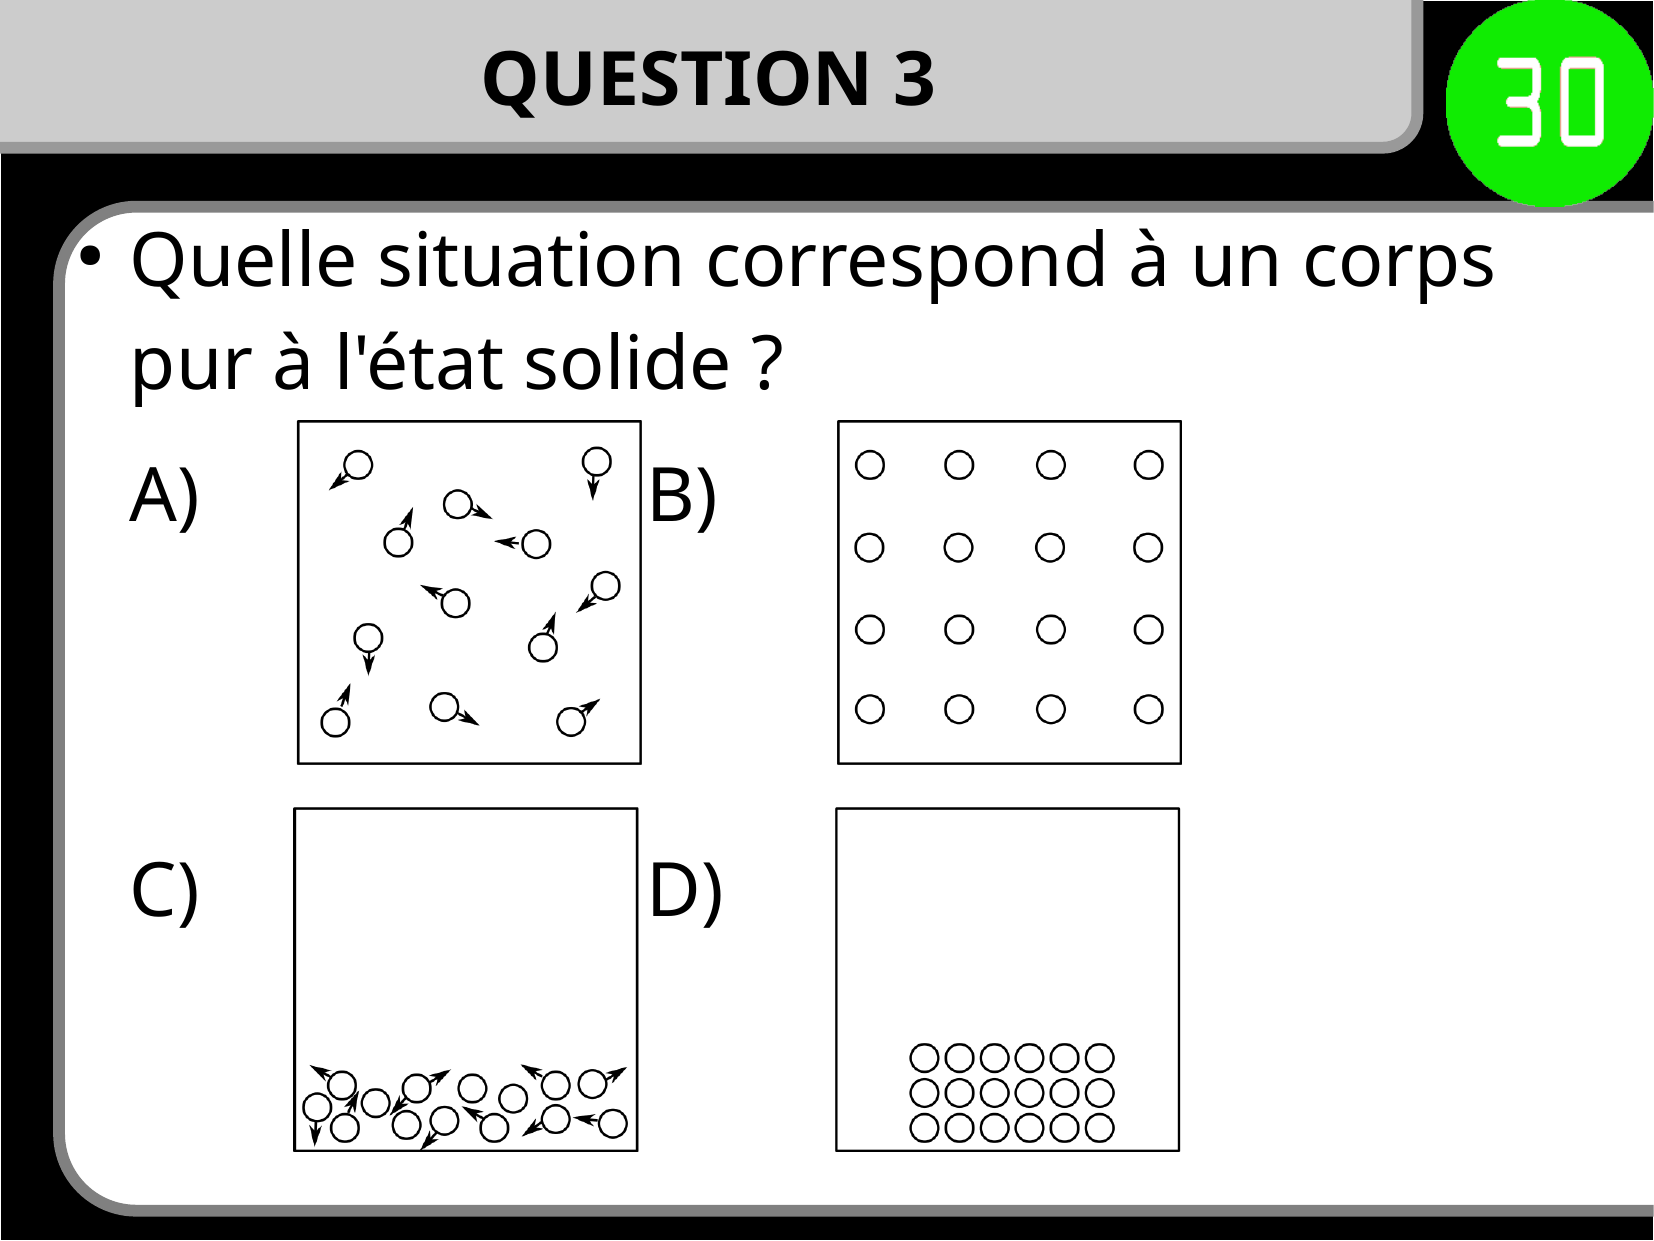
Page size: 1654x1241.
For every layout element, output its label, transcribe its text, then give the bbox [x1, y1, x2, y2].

picture [293, 420, 1182, 1152]
picture [1446, 0, 1654, 207]
list Quelle situation correspond à un corps pur à l'état solide ? A) B) C) D) [59, 206, 1601, 927]
title QUESTION 3 [29, 5, 1388, 148]
